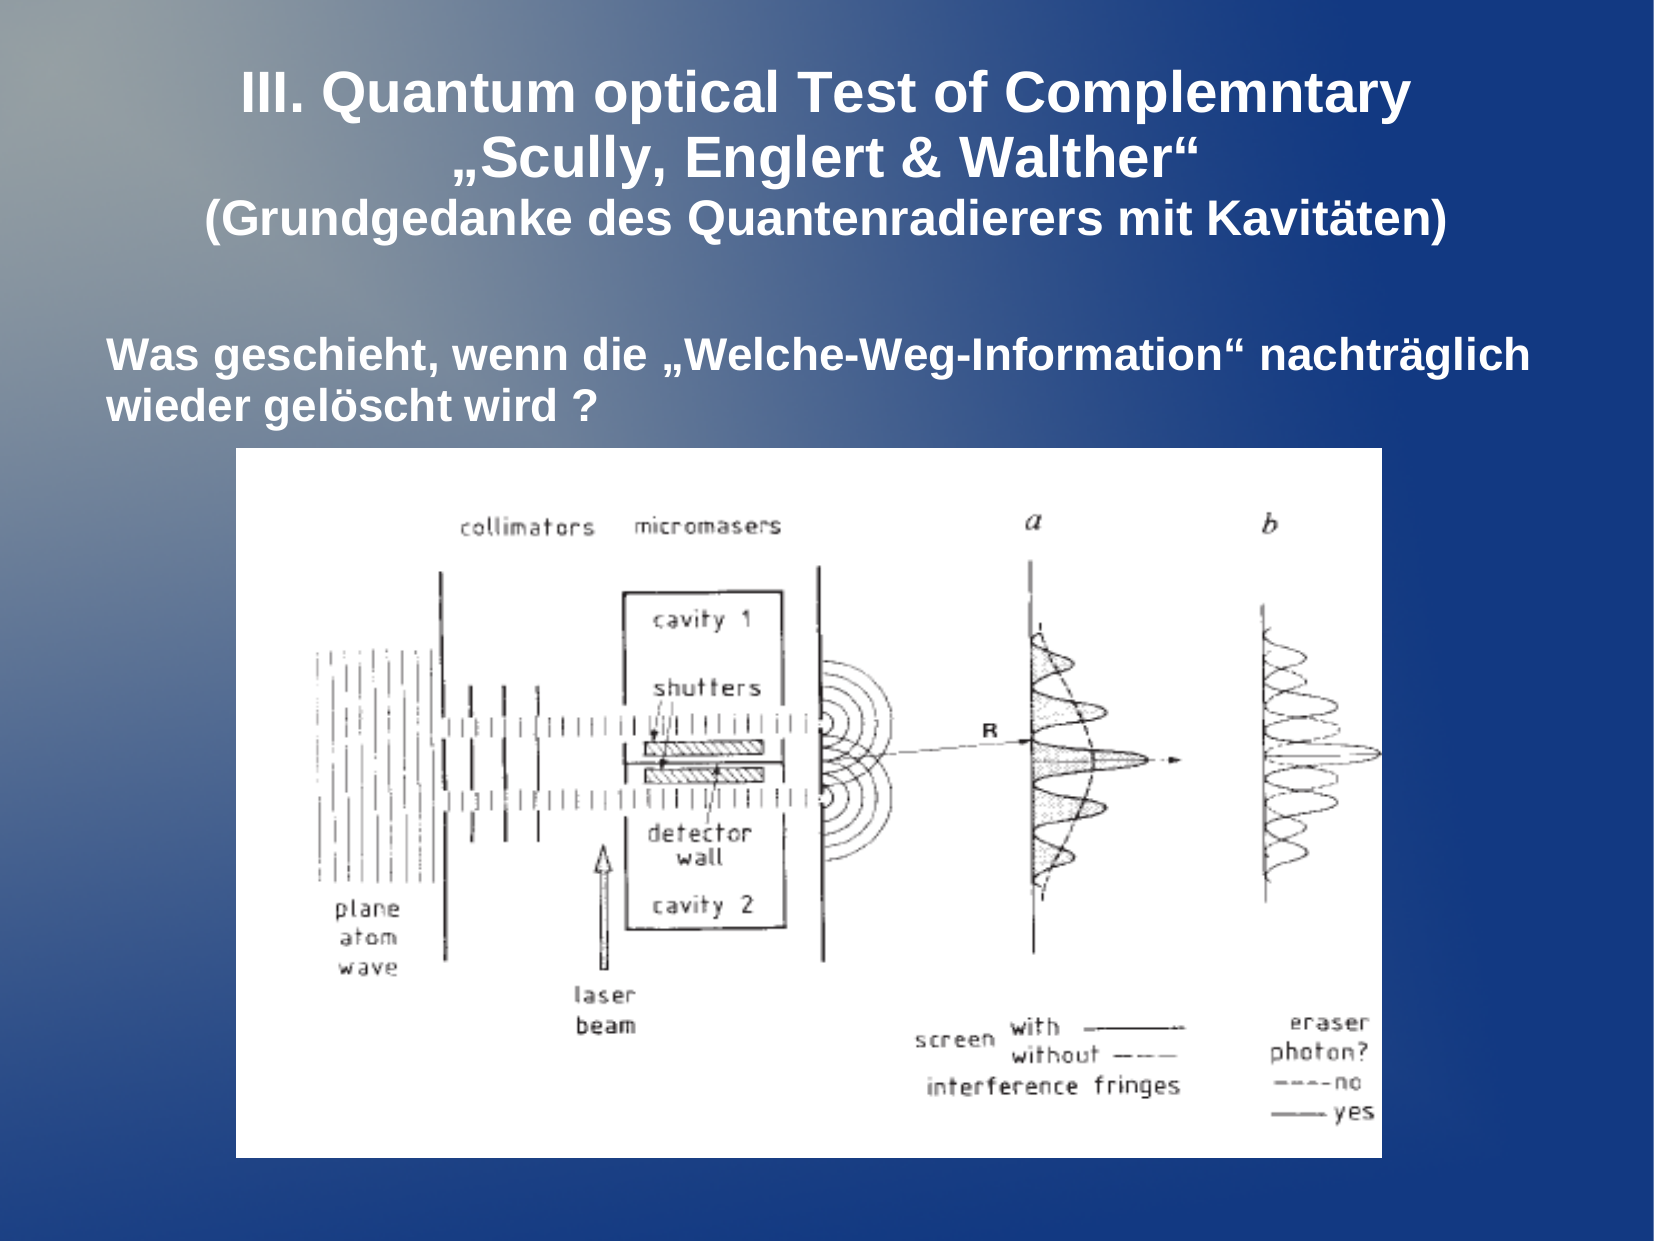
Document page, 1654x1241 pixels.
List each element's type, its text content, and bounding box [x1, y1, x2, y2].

title III. Quantum optical Test of Complemntary „Scully, Englert & Walther“ (Grundgedanke des Quantenradierers mit Kavitäten) [82, 49, 1571, 248]
list Was geschieht, wenn die „Welche-Weg-Information“ nachträglich wieder gelöscht wird ? [35, 248, 1571, 1134]
picture [0, 0, 1654, 1241]
